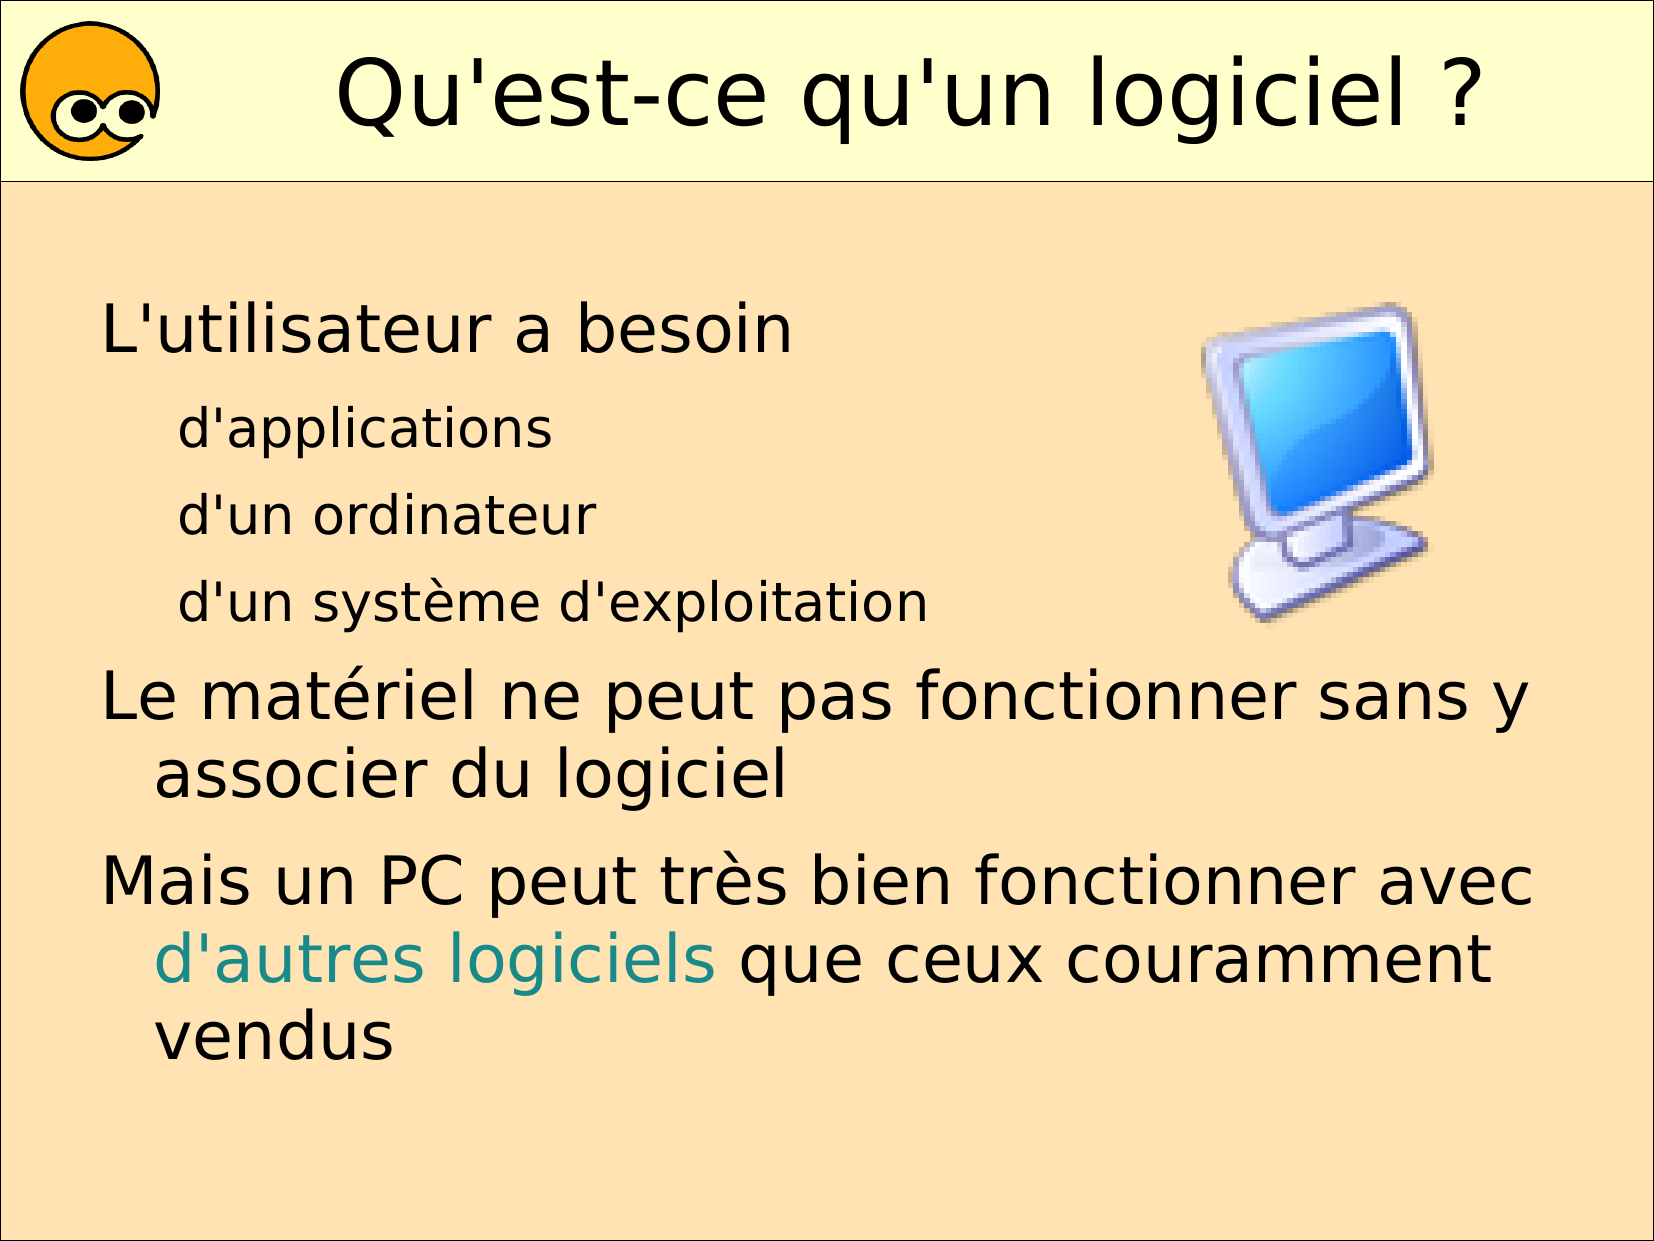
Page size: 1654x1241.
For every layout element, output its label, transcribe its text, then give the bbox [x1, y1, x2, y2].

picture [1147, 302, 1494, 629]
picture [20, 21, 160, 161]
title Qu'est-ce qu'un logiciel ? [203, 33, 1620, 154]
list L'utilisateur a besoin d'applications d'un ordinateur d'un système d'exploitation Le matériel ne peut pas fonctionner sans y associer du logiciel Mais un PC peut très bien fonctionner avec d'autres logiciels que ceux couramment vendus [82, 290, 1571, 1109]
